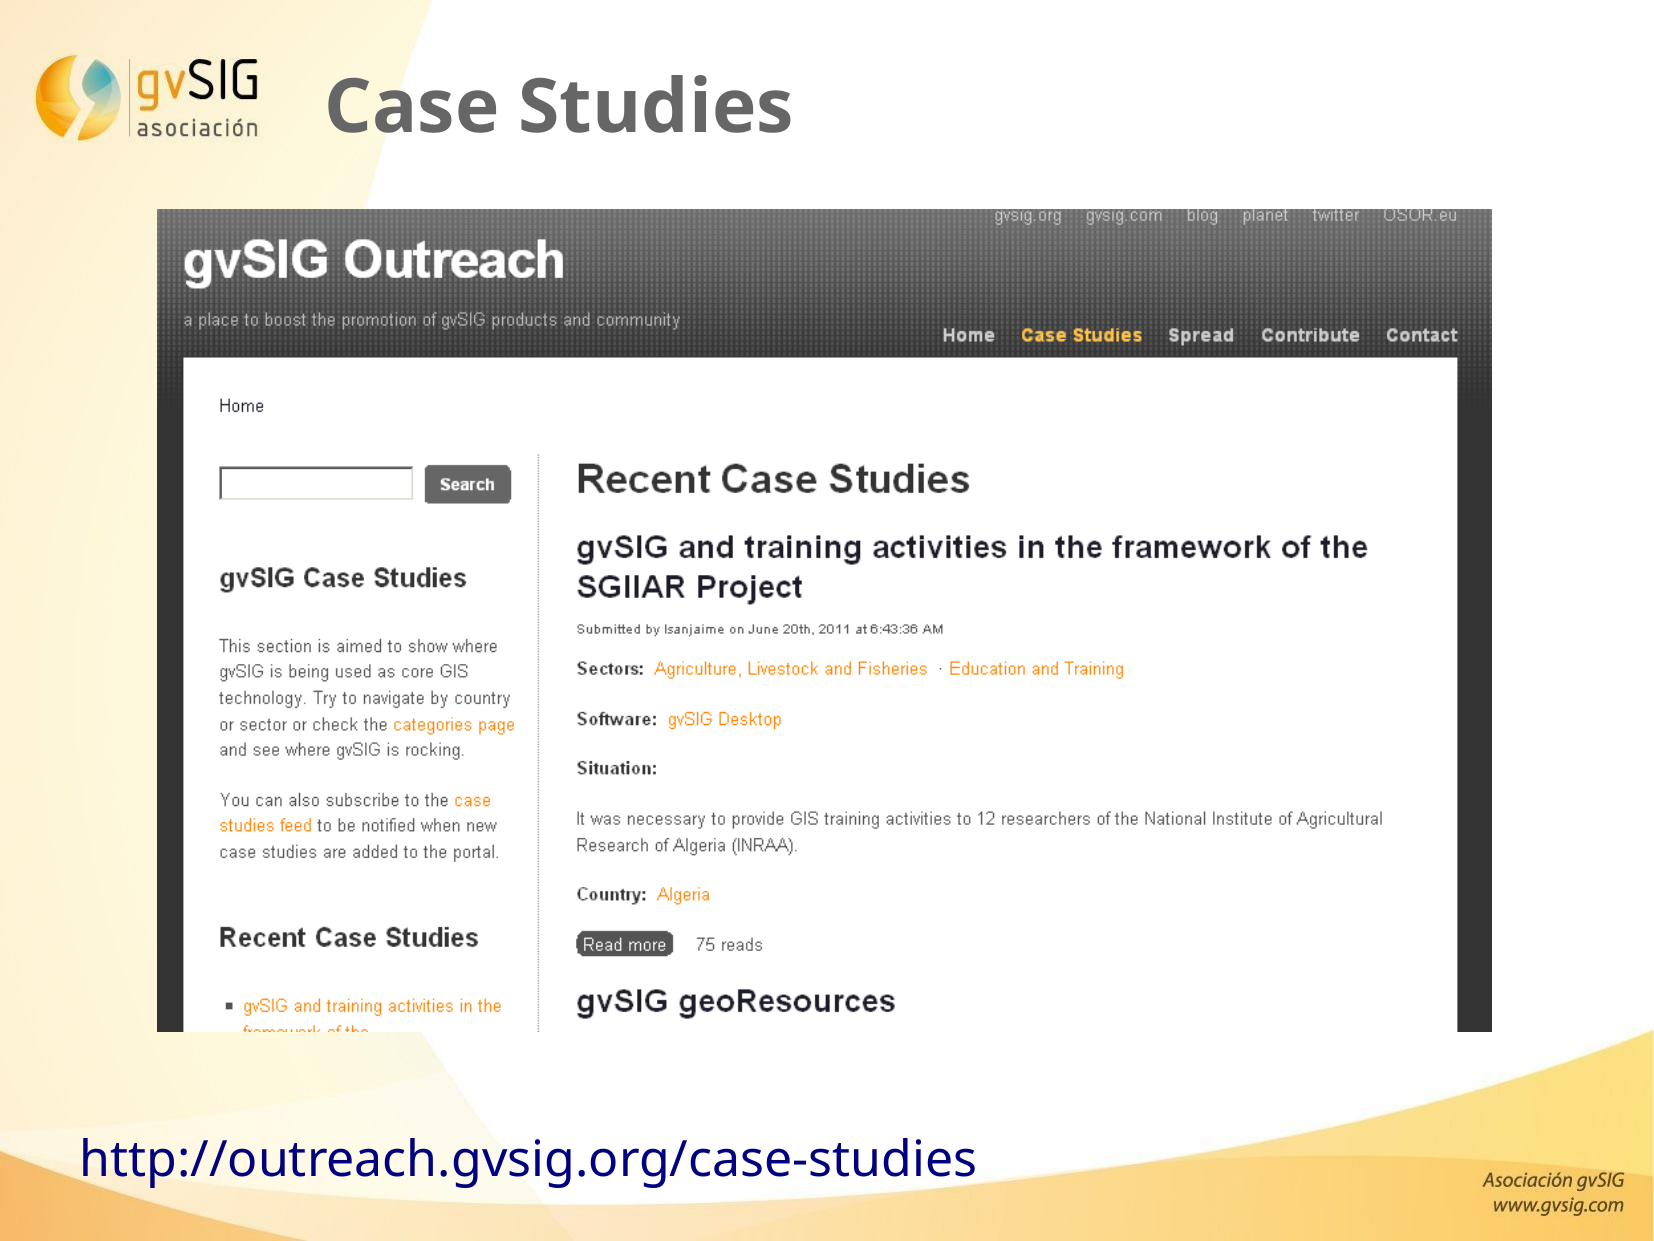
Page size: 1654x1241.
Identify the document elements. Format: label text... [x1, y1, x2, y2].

text_box http://outreach.gvsig.org/case-studies [64, 1115, 1090, 1191]
title Case Studies [324, 29, 1625, 178]
picture [0, 0, 1654, 1241]
